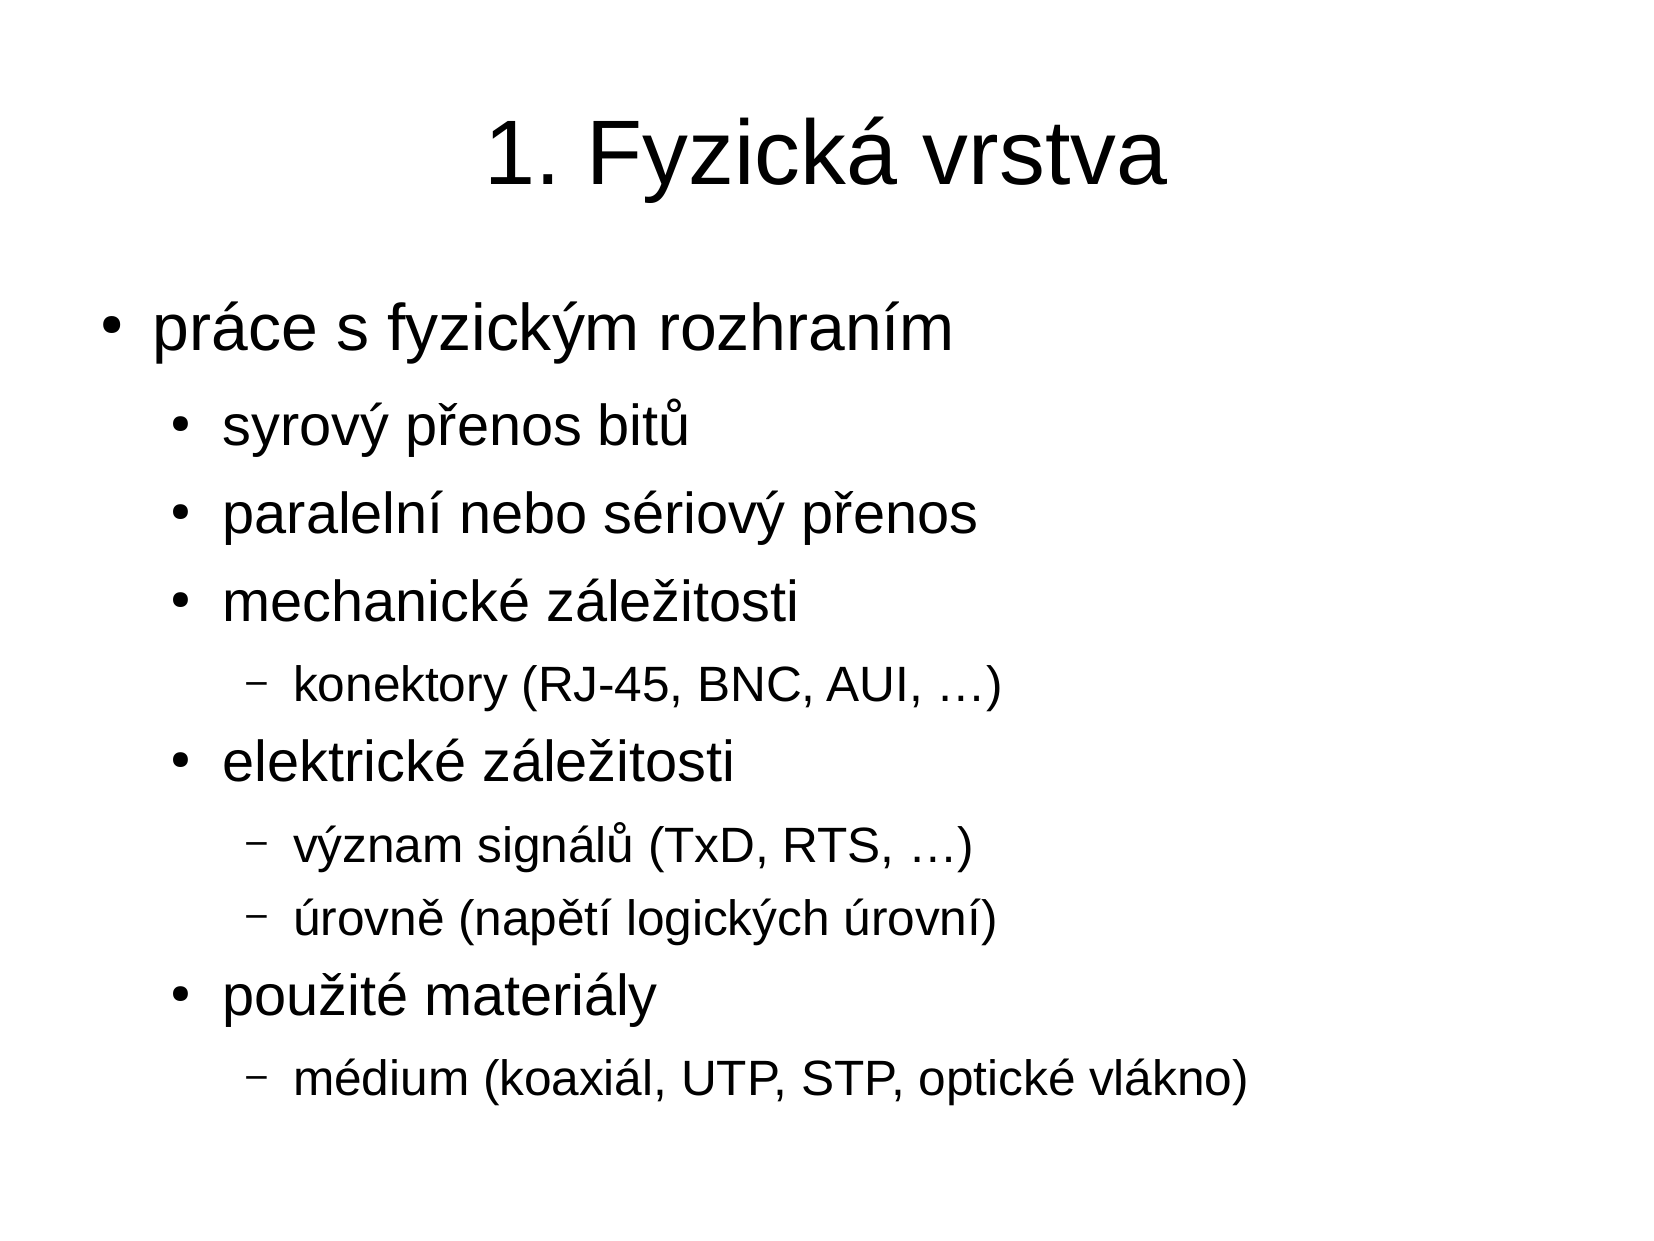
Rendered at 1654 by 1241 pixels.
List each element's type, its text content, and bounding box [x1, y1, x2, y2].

title 1. Fyzická vrstva [82, 49, 1571, 257]
list práce s fyzickým rozhraním syrový přenos bitů paralelní nebo sériový přenos mechanické záležitosti konektory (RJ-45, BNC, AUI, …) elektrické záležitosti význam signálů (TxD, RTS, …) úrovně (napětí logických úrovní) použité materiály médium (koaxiál, UTP, STP, optické vlákno) [82, 290, 1571, 1109]
